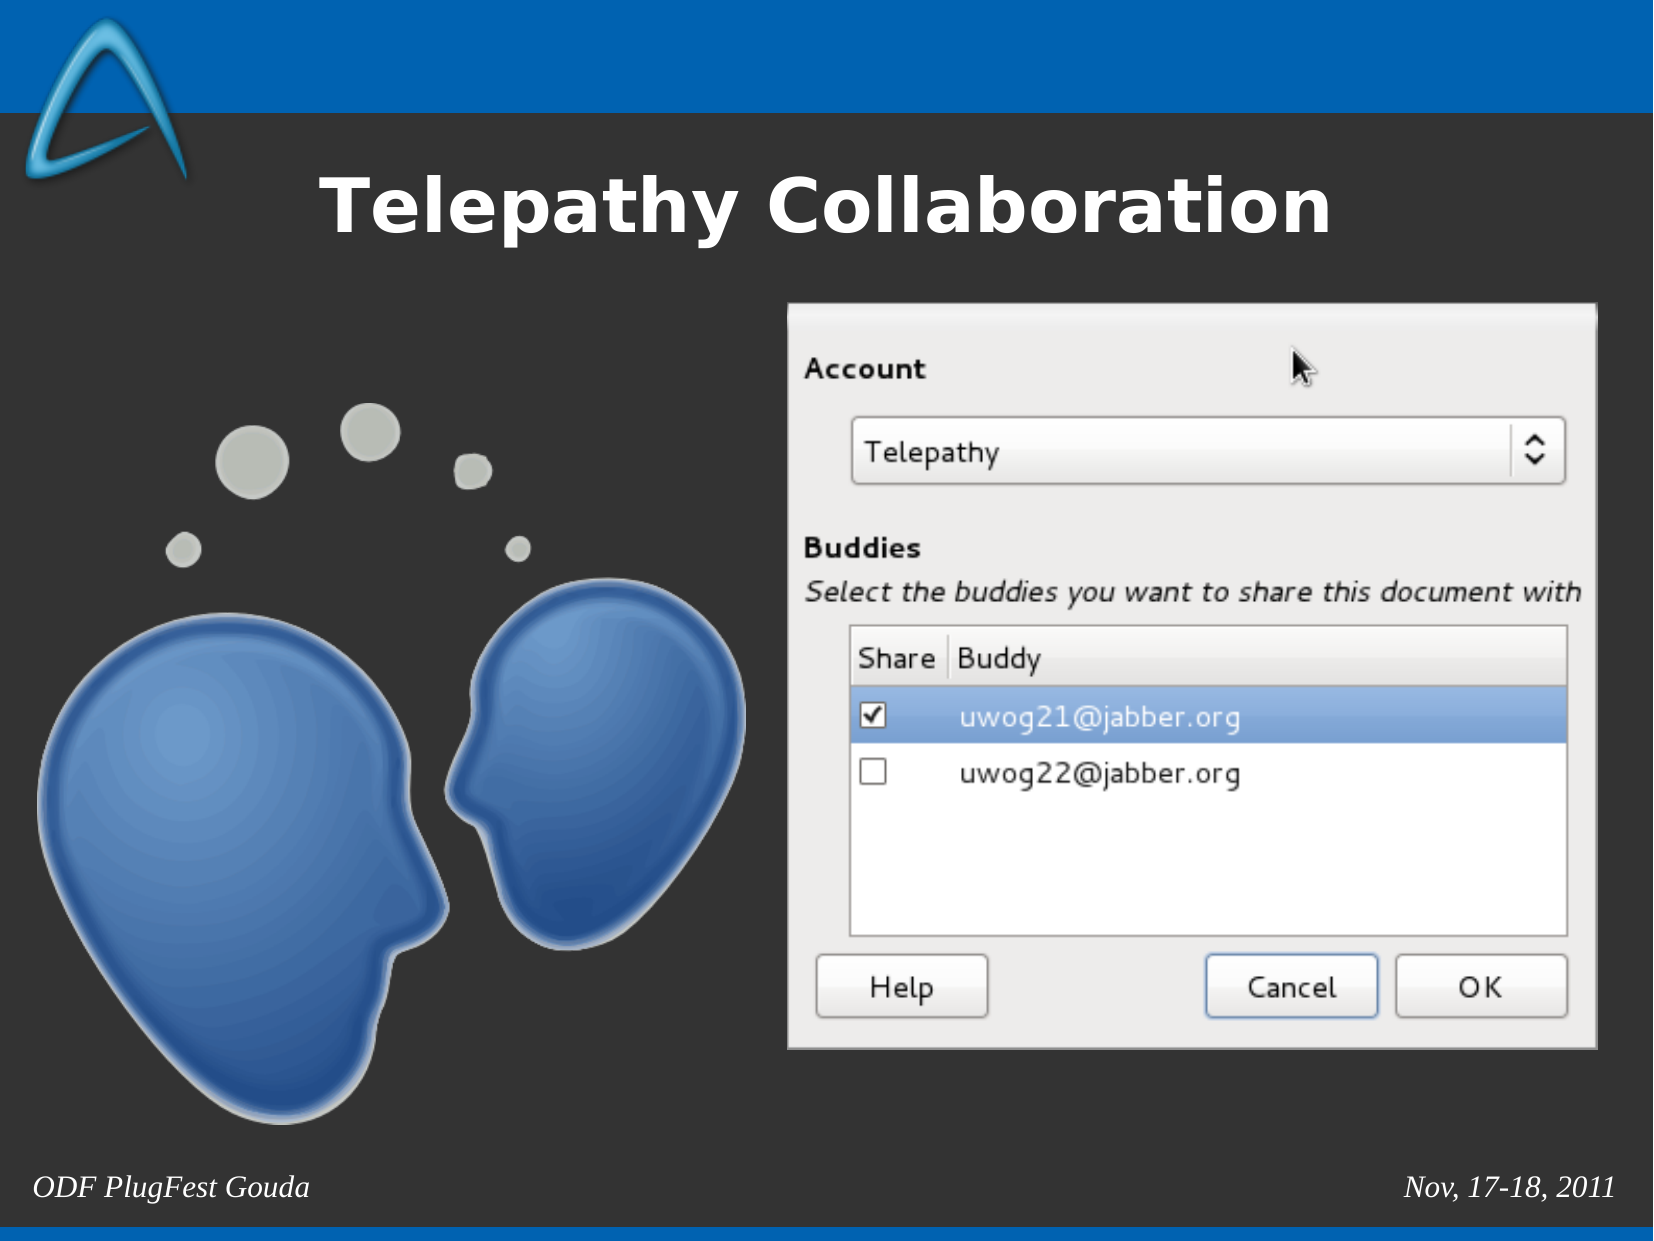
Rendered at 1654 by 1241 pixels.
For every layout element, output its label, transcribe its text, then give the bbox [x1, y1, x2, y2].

picture [5, 5, 204, 194]
title Telepathy Collaboration [121, 102, 1533, 310]
picture [787, 302, 1598, 1051]
picture [37, 403, 746, 1126]
